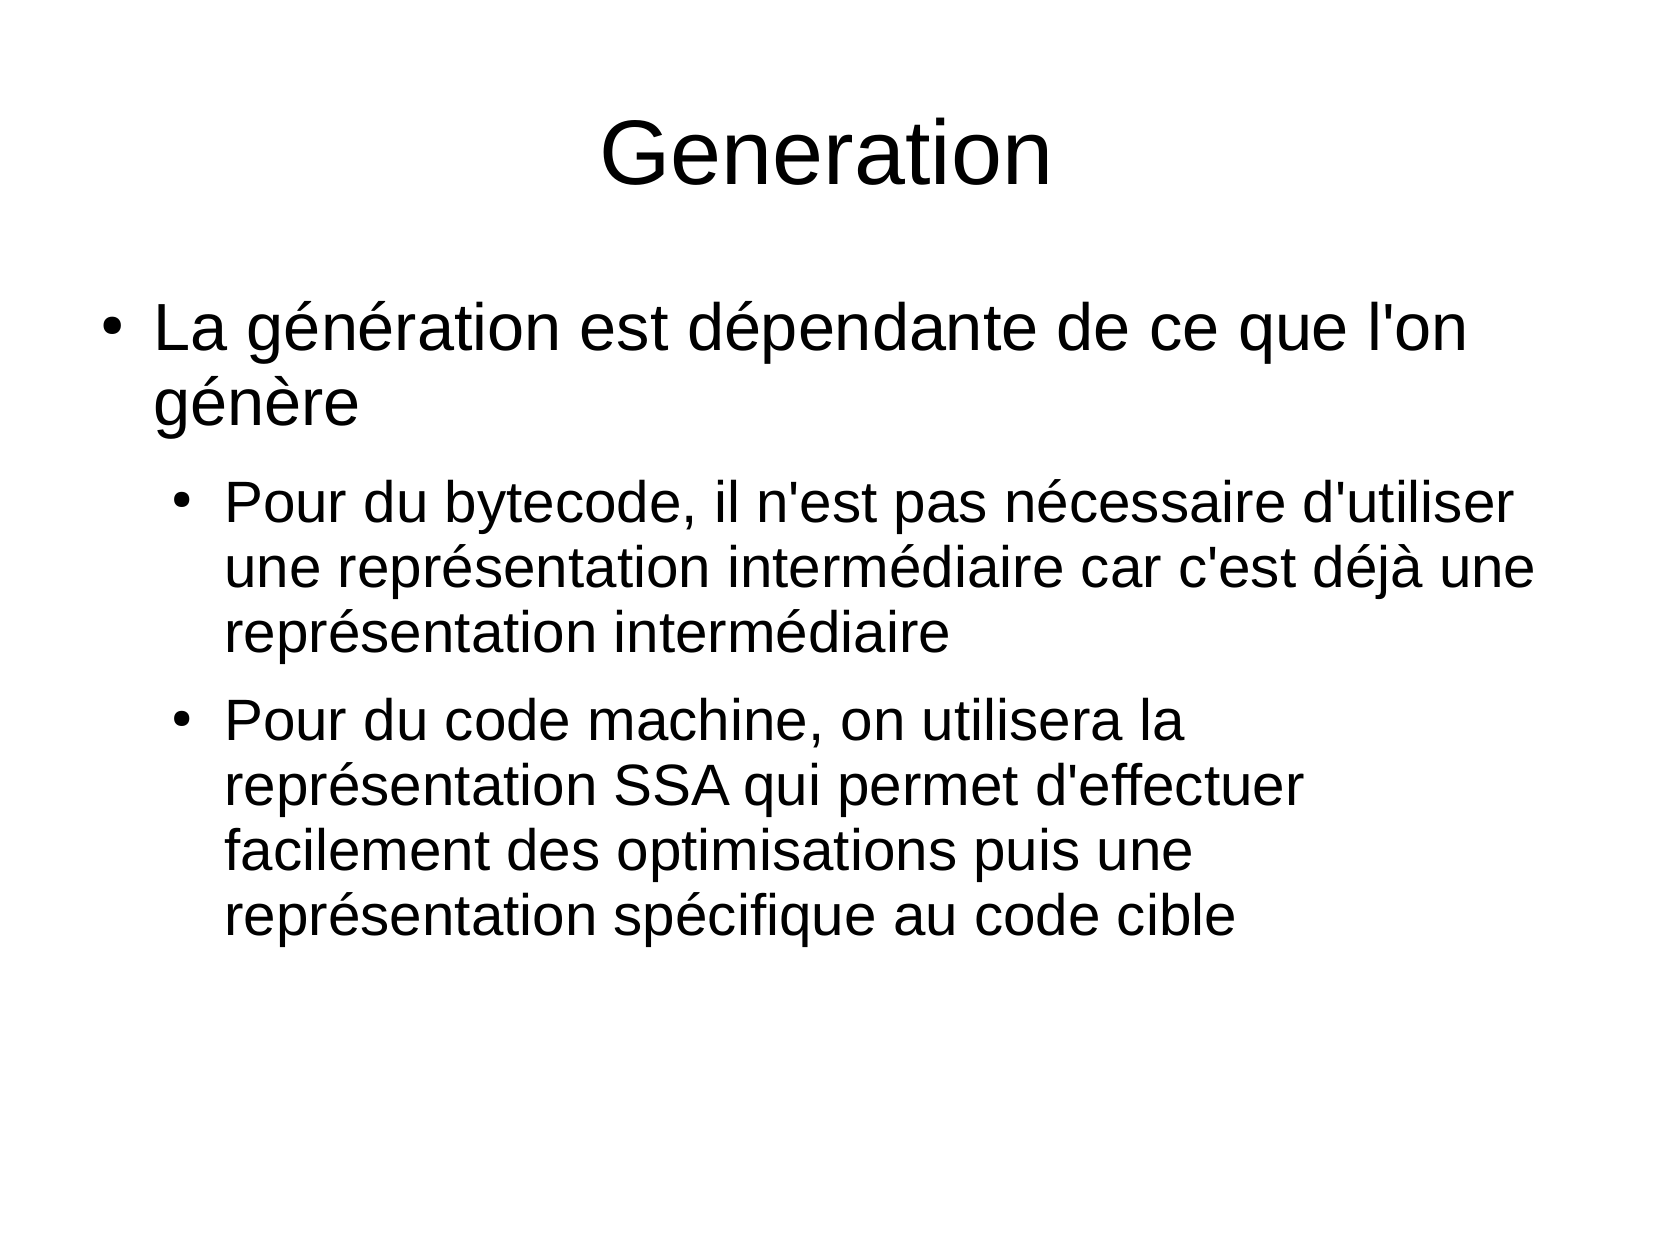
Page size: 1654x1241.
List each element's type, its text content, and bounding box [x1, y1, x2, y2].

list La génération est dépendante de ce que l'on génère Pour du bytecode, il n'est pas nécessaire d'utiliser une représentation intermédiaire car c'est déjà une représentation intermédiaire Pour du code machine, on utilisera la représentation SSA qui permet d'effectuer facilement des optimisations puis une représentation spécifique au code cible [82, 290, 1571, 1109]
title Generation [82, 49, 1571, 257]
